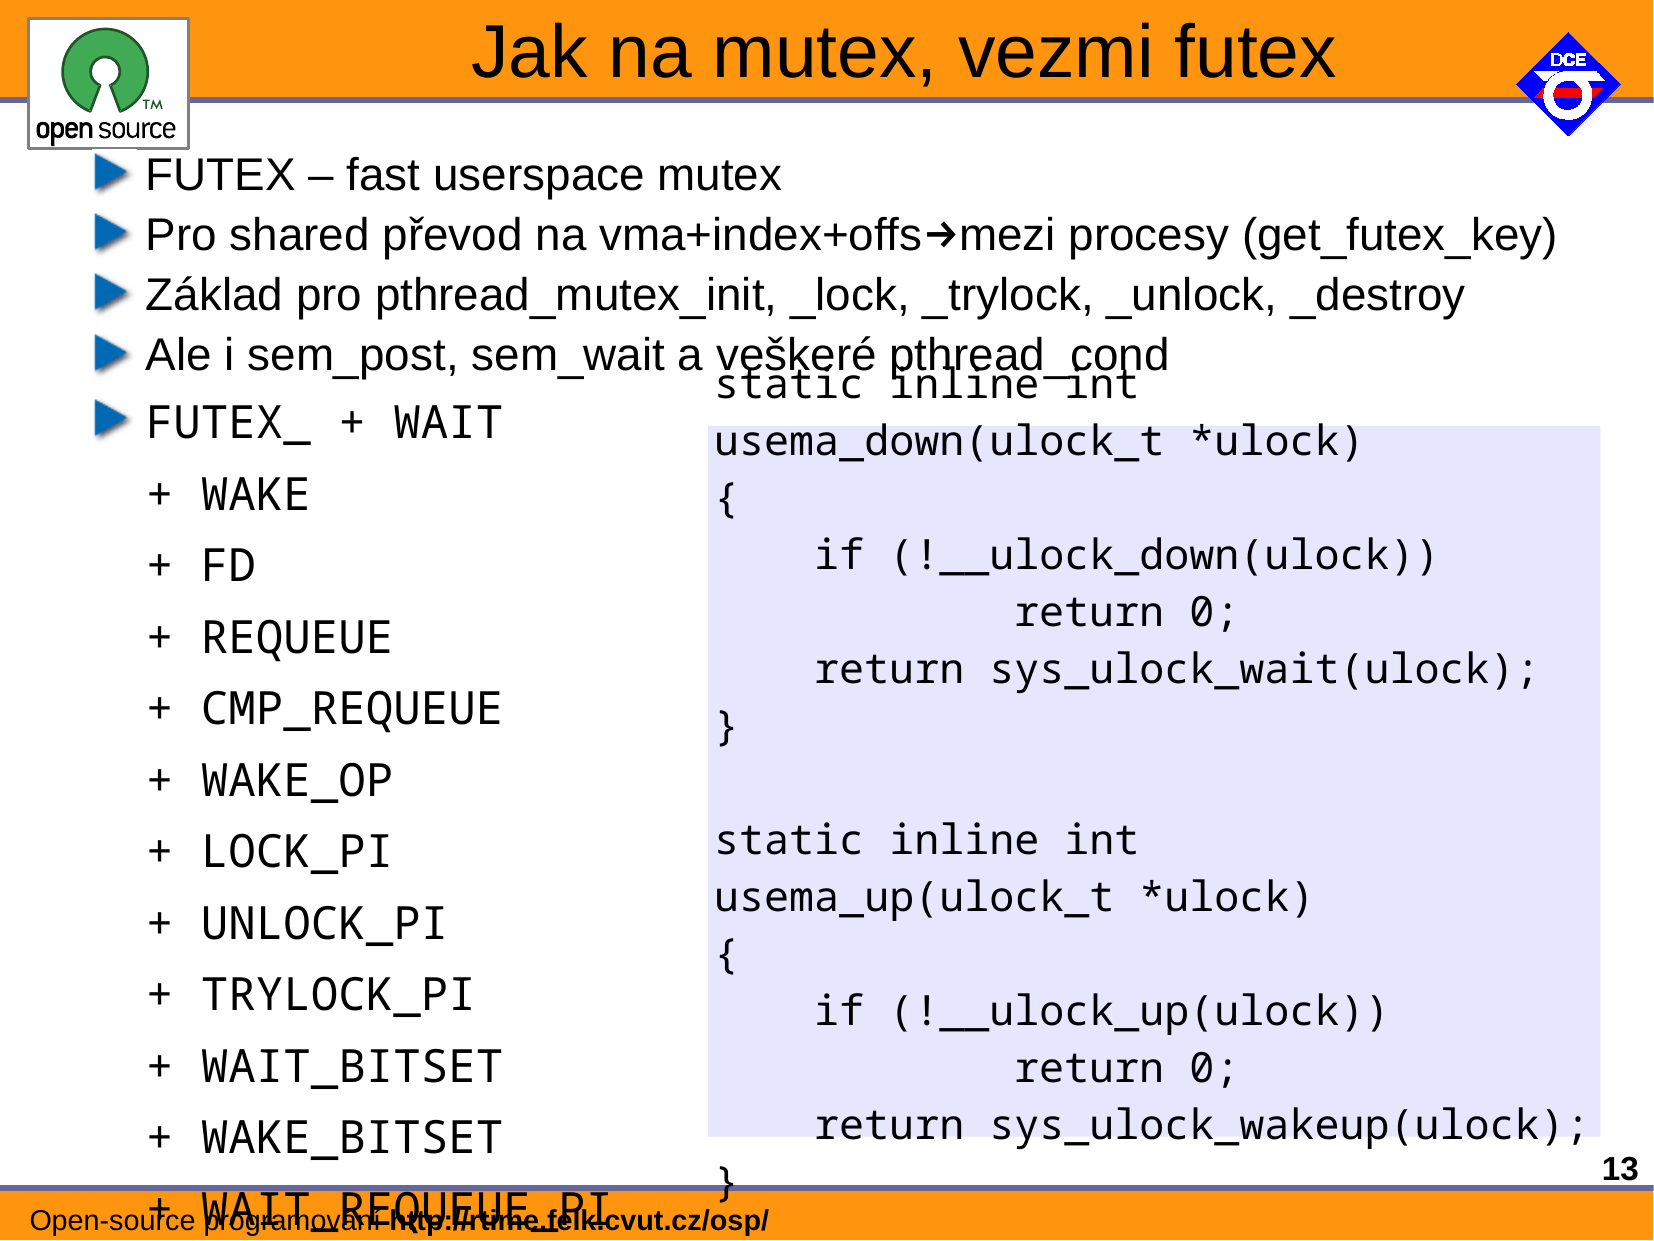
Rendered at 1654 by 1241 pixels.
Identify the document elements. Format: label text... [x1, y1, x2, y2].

title Jak na mutex, vezmi futex [178, 4, 1631, 98]
text_box static inline int usema_down(ulock_t *ulock) { if (!__ulock_down(ulock)) return 0; return sys_ulock_wait(ulock); } static inline int usema_up(ulock_t *ulock) { if (!__ulock_up(ulock)) return 0; return sys_ulock_wakeup(ulock); } [708, 425, 1601, 1137]
list FUTEX – fast userspace mutex Pro shared převod na vma+index+offs→mezi procesy (get_futex_key) Základ pro pthread_mutex_init, _lock, _trylock, _unlock, _destroy Ale i sem_post, sem_wait a veškeré pthread_cond FUTEX_ + WAIT + WAKE + FD + REQUEUE + CMP_REQUEUE + WAKE_OP + LOCK_PI + UNLOCK_PI + TRYLOCK_PI + WAIT_BITSET + WAKE_BITSET + WAIT_REQUEUE_PI + CMP_REQUEUE_PI [74, 148, 1579, 1212]
